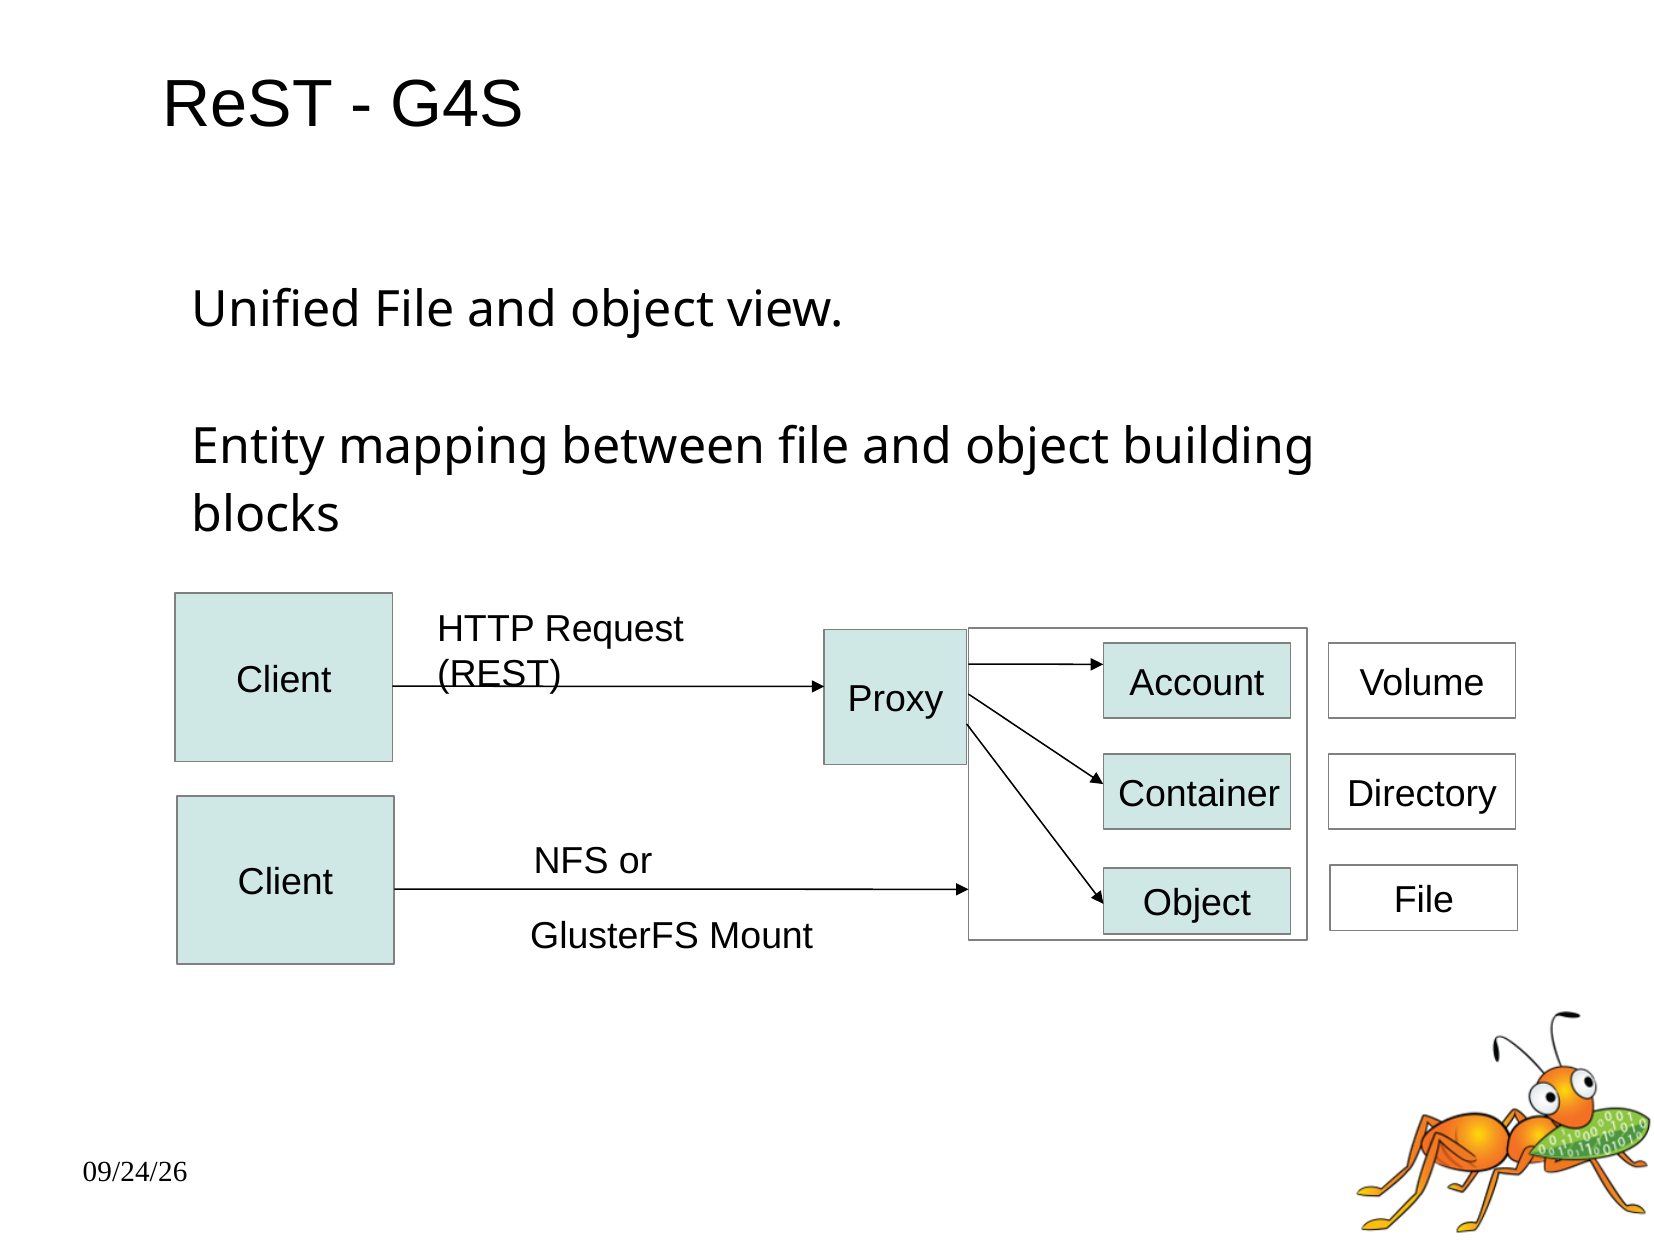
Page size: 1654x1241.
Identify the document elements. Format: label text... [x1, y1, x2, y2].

text_box Object [1103, 867, 1291, 934]
text_box Volume [1328, 642, 1516, 718]
text_box NFS or [518, 828, 804, 886]
text_box Directory [1328, 753, 1516, 829]
text_box Container [1103, 753, 1291, 829]
picture [1353, 1009, 1654, 1235]
text_box Client [176, 795, 395, 965]
text_box Account [1103, 642, 1291, 718]
text_box Unified File and object view. Entity mapping between file and object building blocks [177, 265, 1447, 591]
text_box Proxy [824, 629, 967, 765]
text_box GlusterFS Mount [515, 903, 891, 961]
text_box Client [175, 593, 393, 762]
text_box ReST - G4S [147, 59, 1418, 149]
text_box HTTP Request (REST) [422, 596, 708, 654]
text_box File [1330, 864, 1518, 931]
